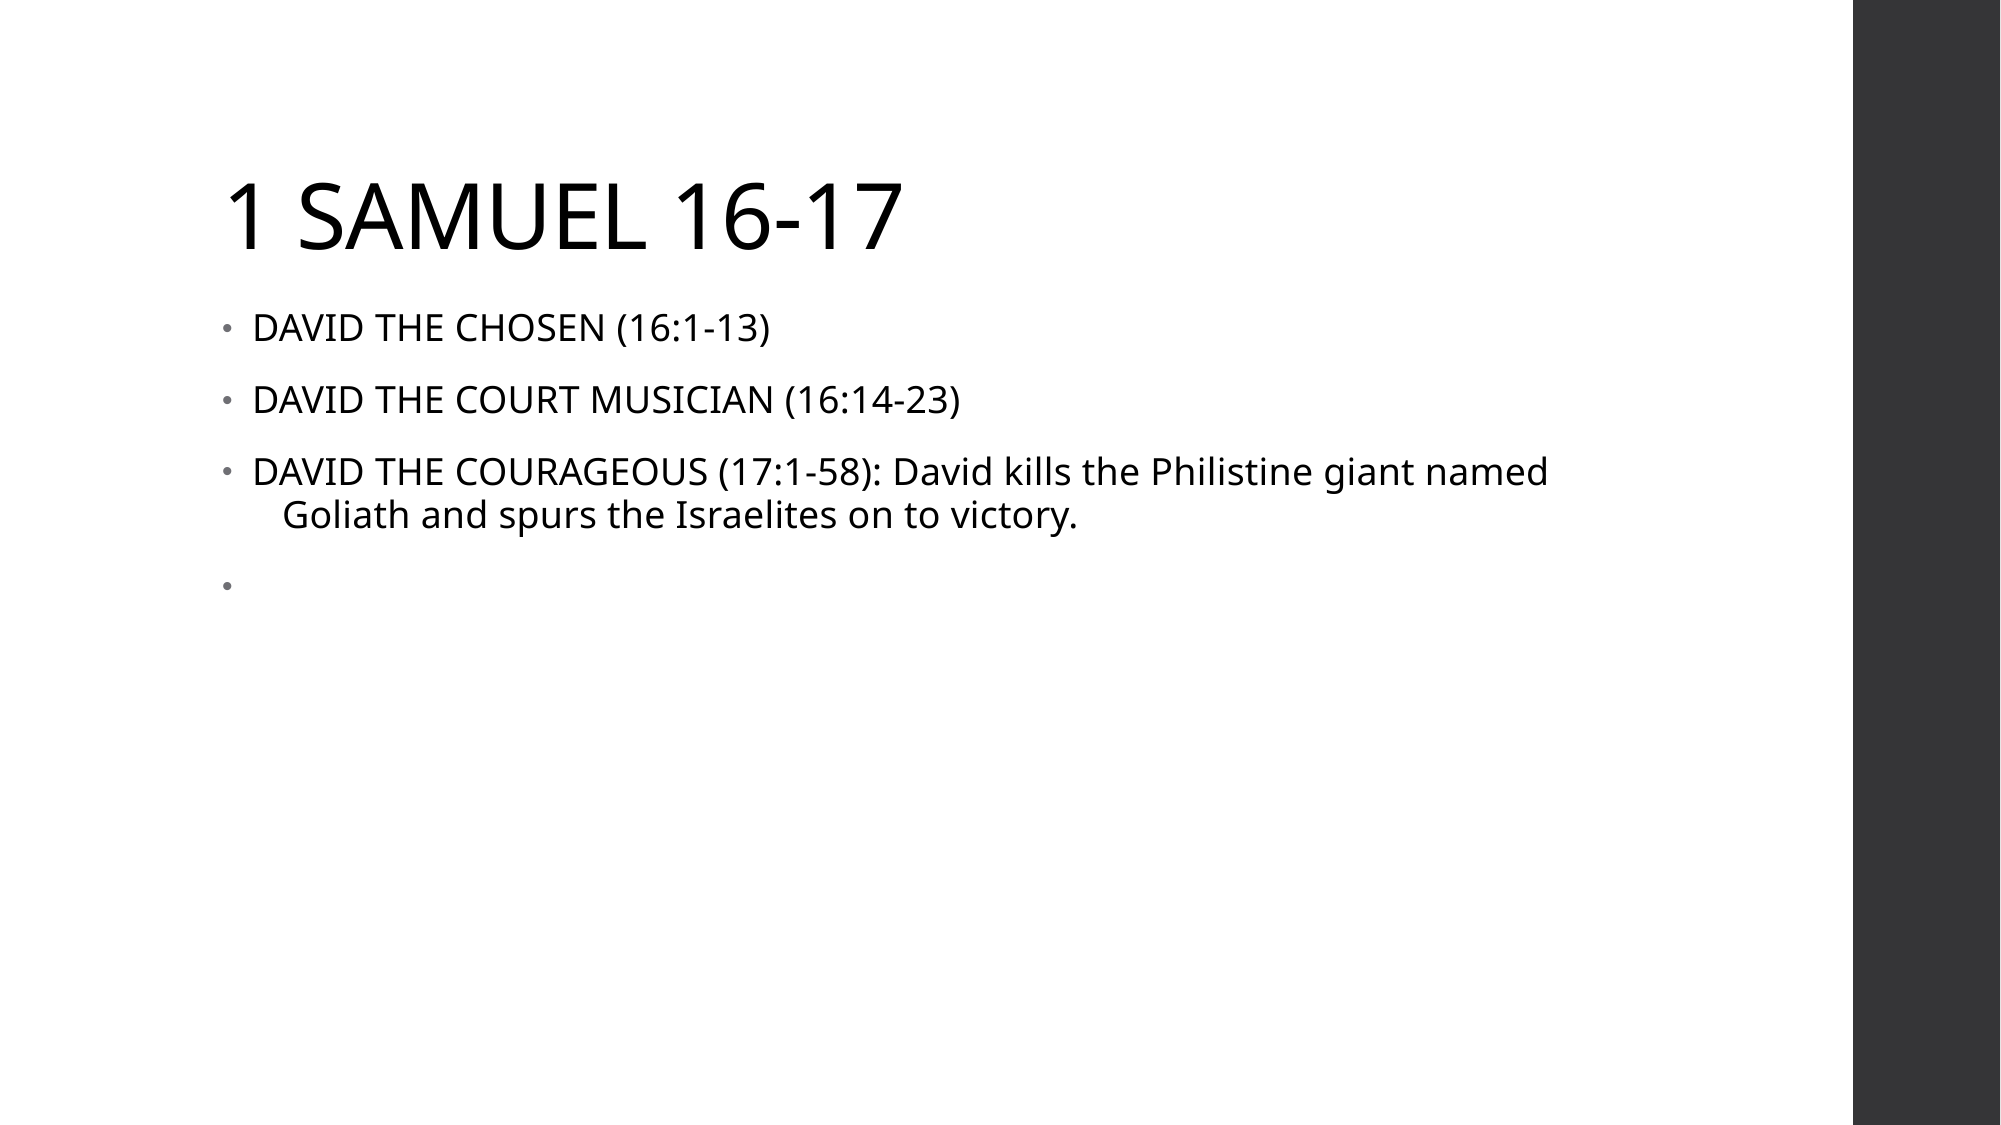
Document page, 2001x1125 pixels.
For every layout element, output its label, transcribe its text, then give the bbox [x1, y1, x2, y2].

title 1 SAMUEL 16-17 [206, 60, 1797, 278]
list DAVID THE CHOSEN (16:1-13) DAVID THE COURT MUSICIAN (16:14-23) DAVID THE COURAGEOUS (17:1-58): David kills the Philistine giant named Goliath and spurs the Israelites on to victory. [206, 299, 1617, 1014]
